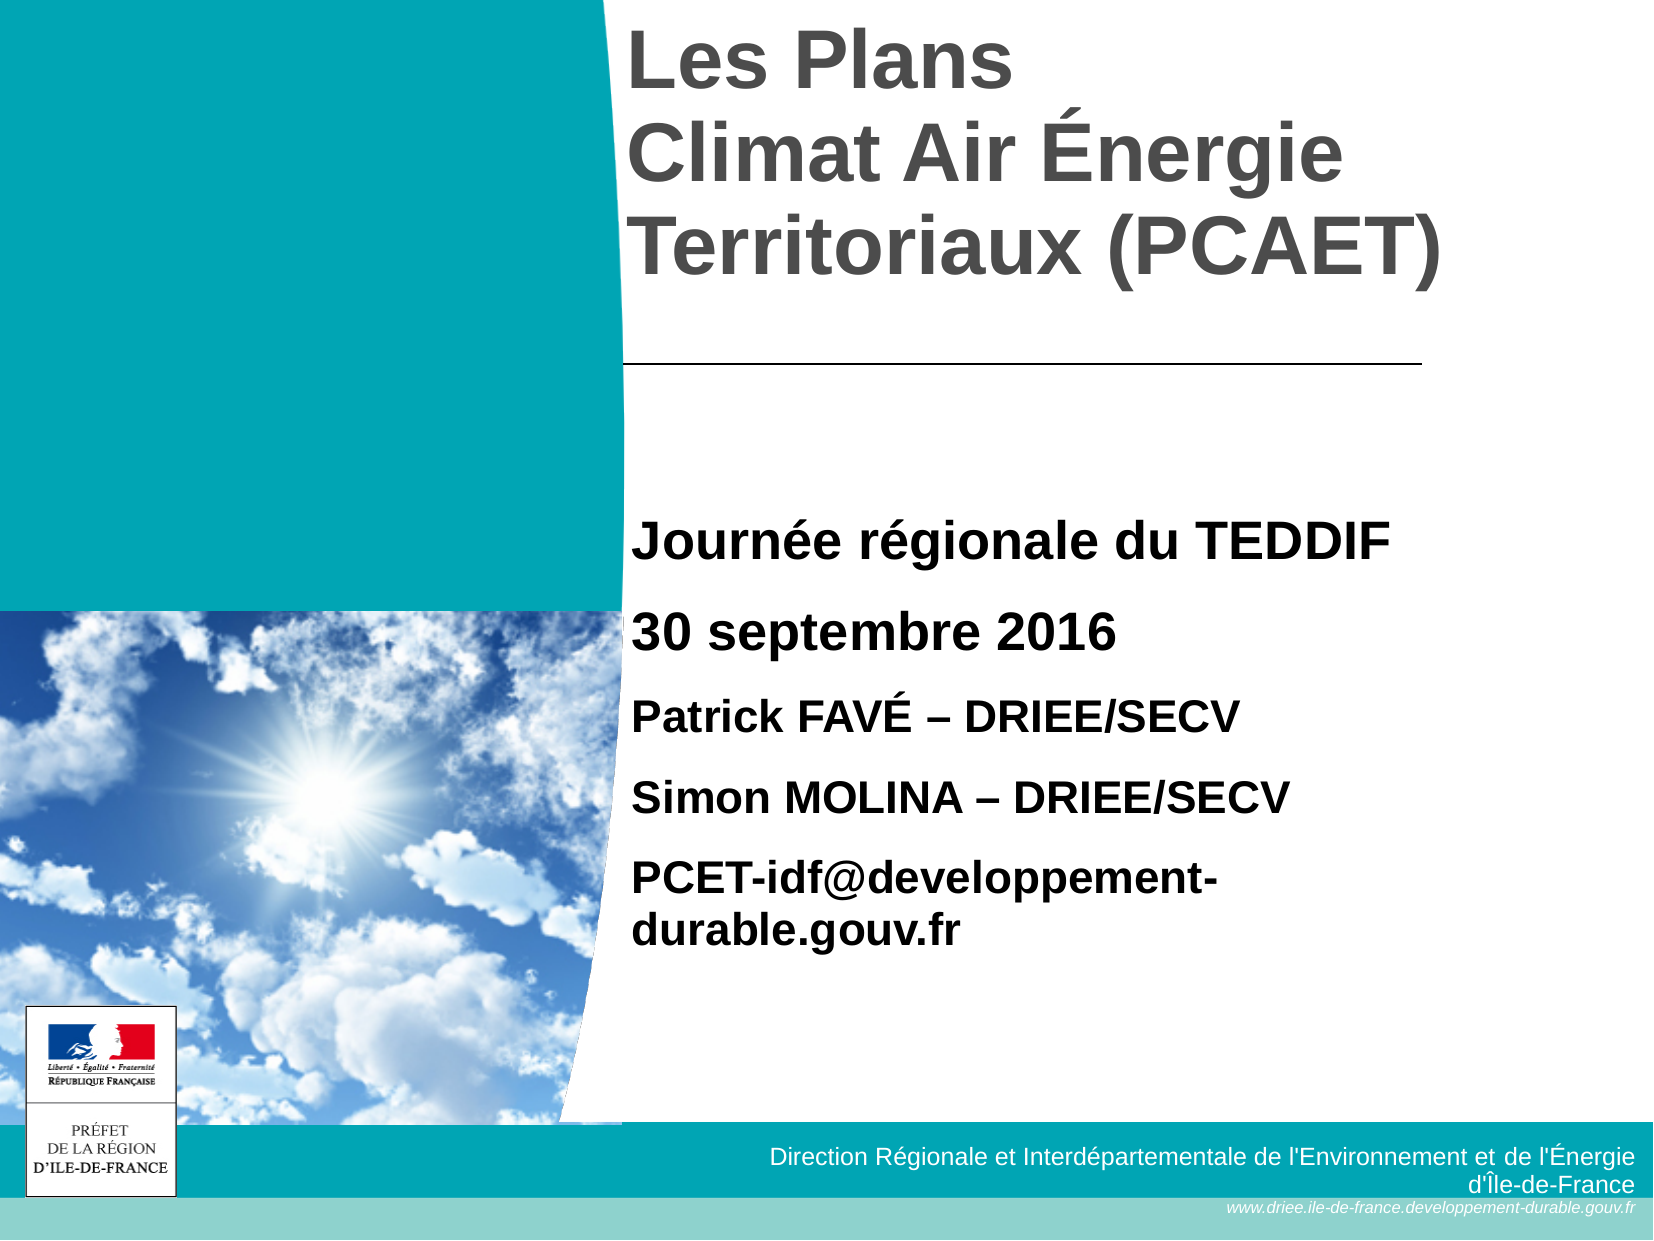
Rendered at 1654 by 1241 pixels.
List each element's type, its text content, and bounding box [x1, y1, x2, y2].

title Les Plans Climat Air Énergie Territoriaux (PCAET) [626, 13, 1571, 293]
subtitle Journée régionale du TEDDIF 30 septembre 2016 Patrick FAVÉ – DRIEE/SECV Simon MOLINA – DRIEE/SECV PCET-idf@developpement-durable.gouv.fr [631, 510, 1419, 956]
picture [0, 0, 1654, 1240]
